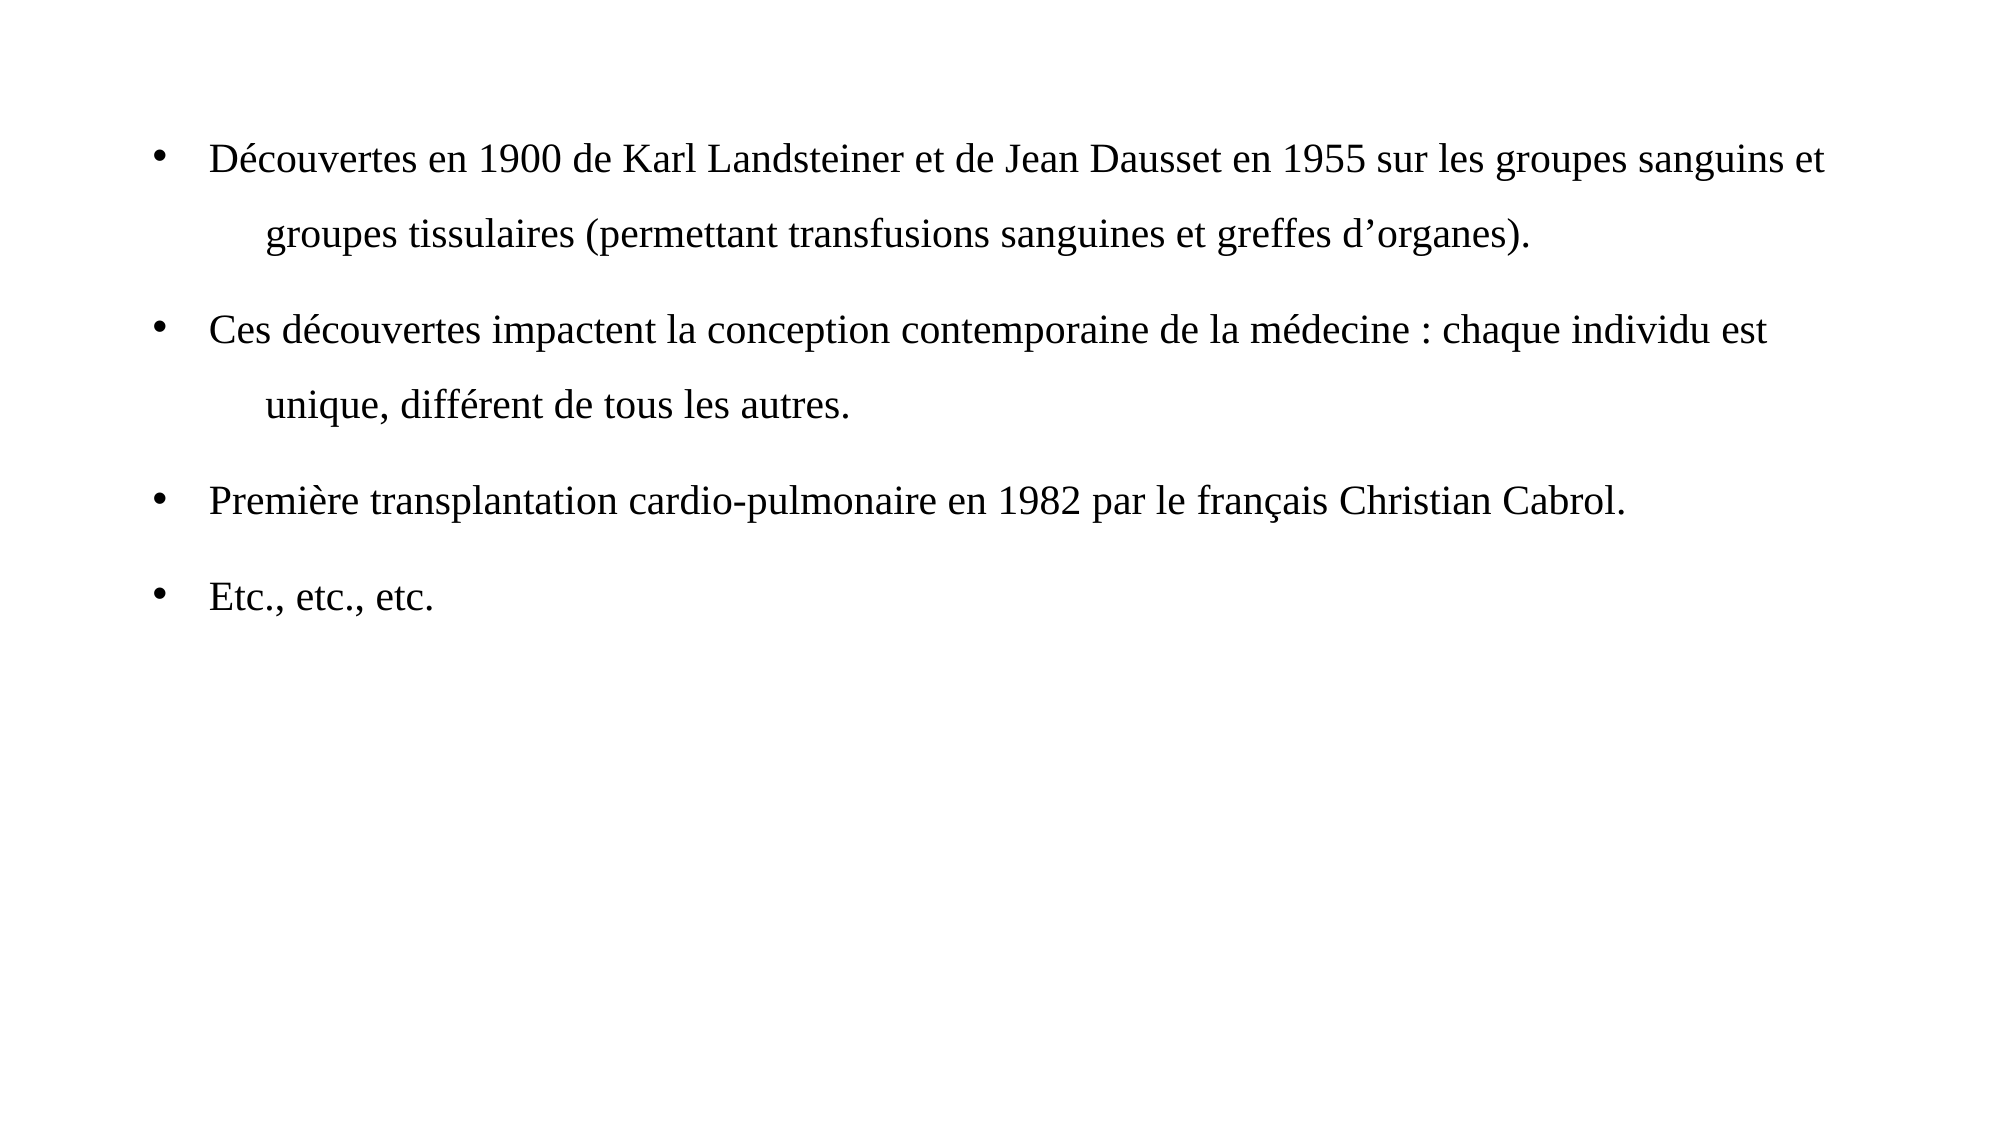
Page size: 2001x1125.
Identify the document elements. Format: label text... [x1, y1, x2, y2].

list Découvertes en 1900 de Karl Landsteiner et de Jean Dausset en 1955 sur les groupes sanguins et groupes tissulaires (permettant transfusions sanguines et greffes d’organes). Ces découvertes impactent la conception contemporaine de la médecine : chaque individu est unique, différent de tous les autres. Première transplantation cardio-pulmonaire en 1982 par le français Christian Cabrol. Etc., etc., etc. [137, 97, 1887, 963]
